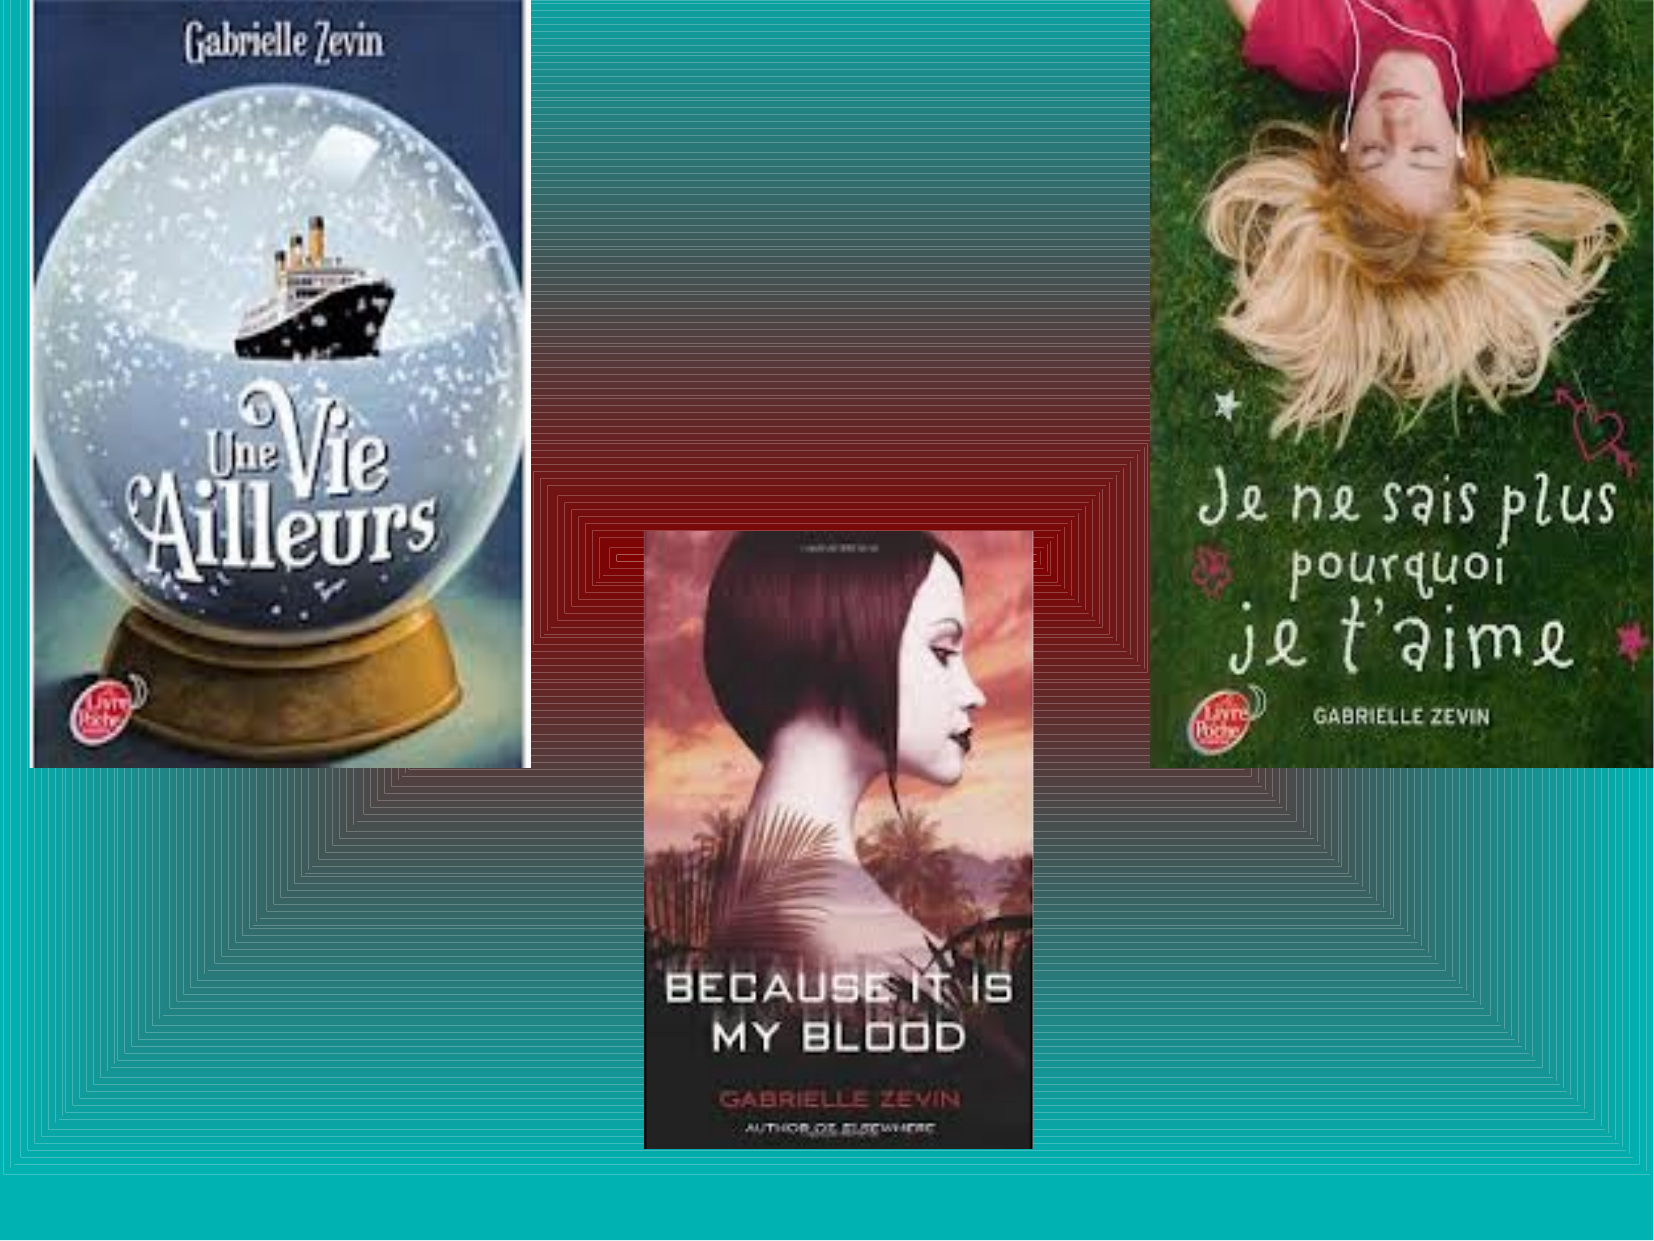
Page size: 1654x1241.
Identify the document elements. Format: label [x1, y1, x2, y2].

picture [29, 0, 531, 768]
picture [643, 531, 1034, 1149]
picture [1150, 0, 1654, 768]
